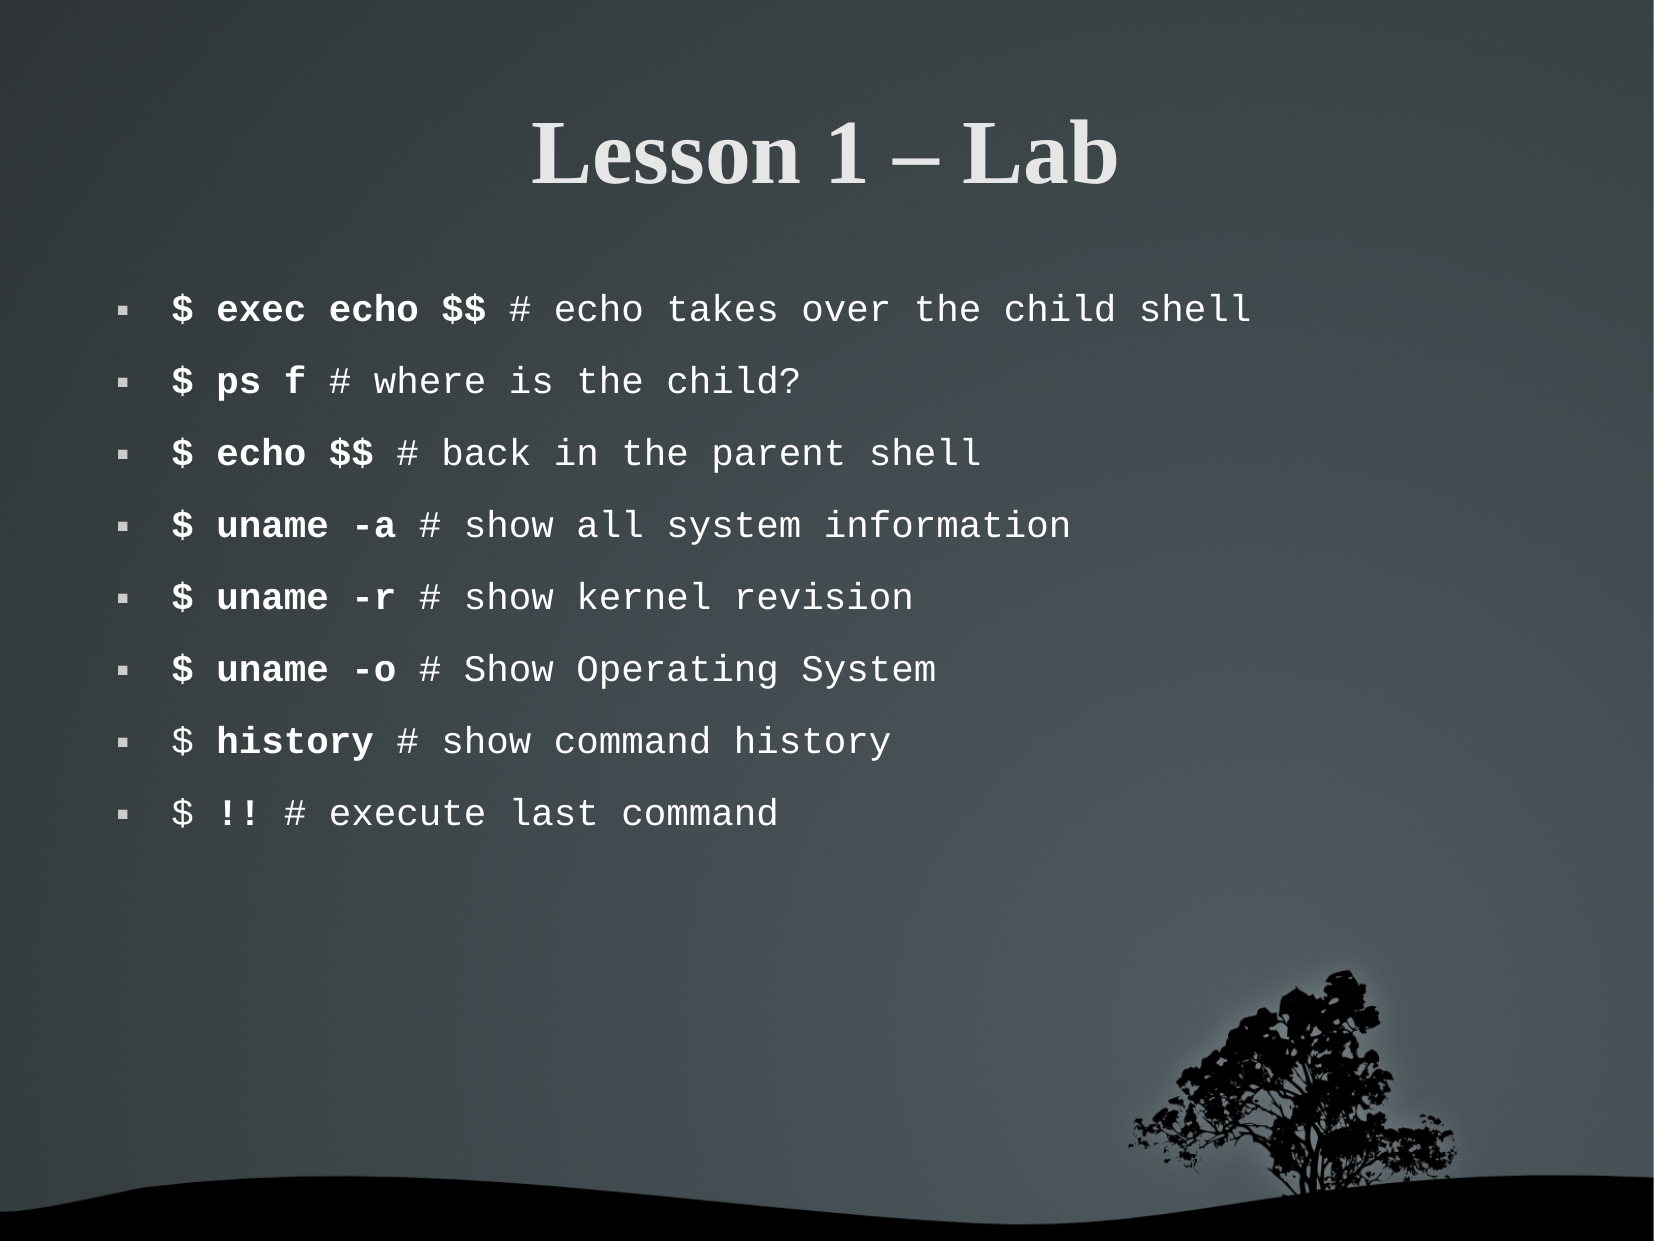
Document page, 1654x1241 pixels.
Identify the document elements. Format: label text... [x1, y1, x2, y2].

list $ exec echo $$ # echo takes over the child shell $ ps f # where is the child? $ echo $$ # back in the parent shell $ uname -a # show all system information $ uname -r # show kernel revision $ uname -o # Show Operating System $ history # show command history $ !! # execute last command [82, 290, 1571, 1109]
picture [0, 0, 1654, 1241]
title Lesson 1 – Lab [82, 49, 1571, 257]
